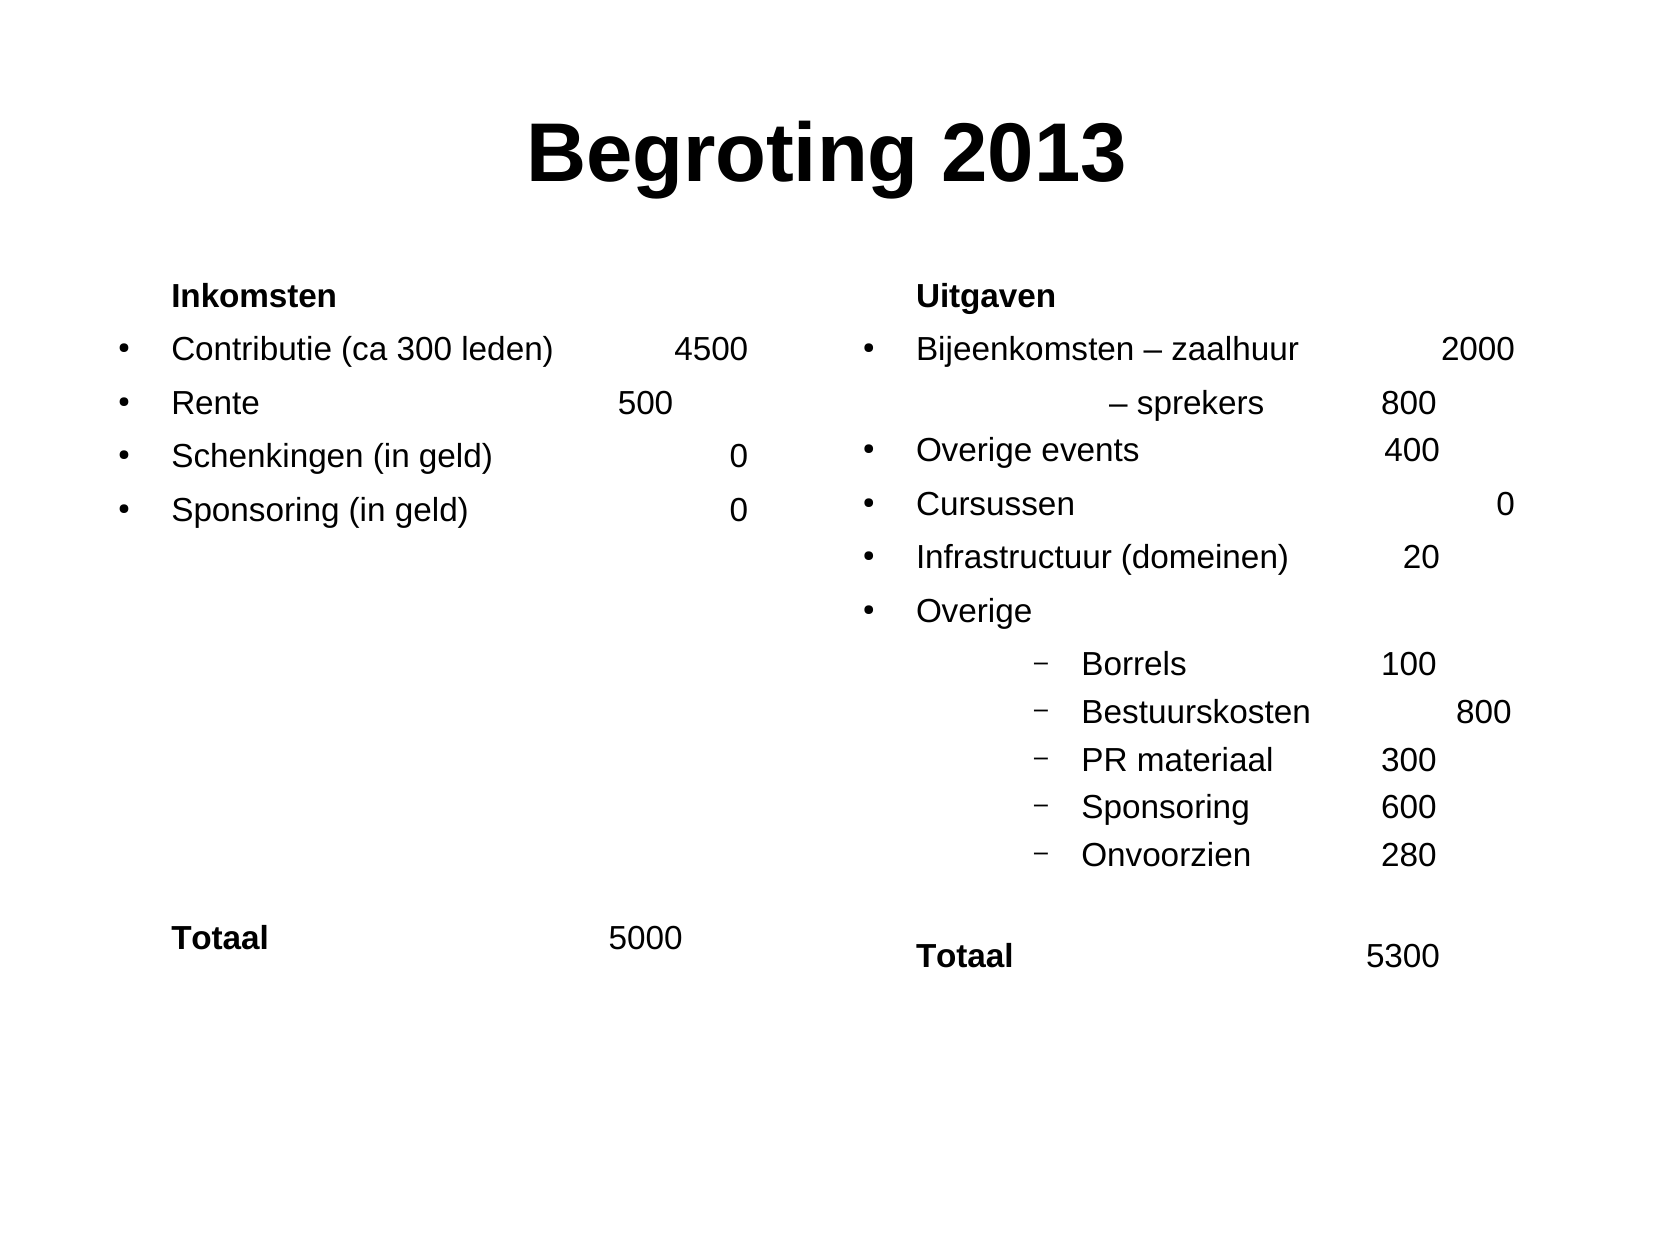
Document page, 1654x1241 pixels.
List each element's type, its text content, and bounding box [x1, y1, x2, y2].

list Uitgaven Bijeenkomsten – zaalhuur 2000 – sprekers 800 Overige events 400 Cursussen 0 Infrastructuur (domeinen) 20 Overige Borrels 100 Bestuurskosten 800 PR materiaal 300 Sponsoring 600 Onvoorzien 280 Totaal 5300 [845, 290, 1572, 1094]
list Inkomsten Contributie (ca 300 leden) 4500 Rente 500 Schenkingen (in geld) 0 Sponsoring (in geld) 0 Totaal 5000 [82, 290, 809, 1109]
title Begroting 2013 [82, 49, 1571, 257]
